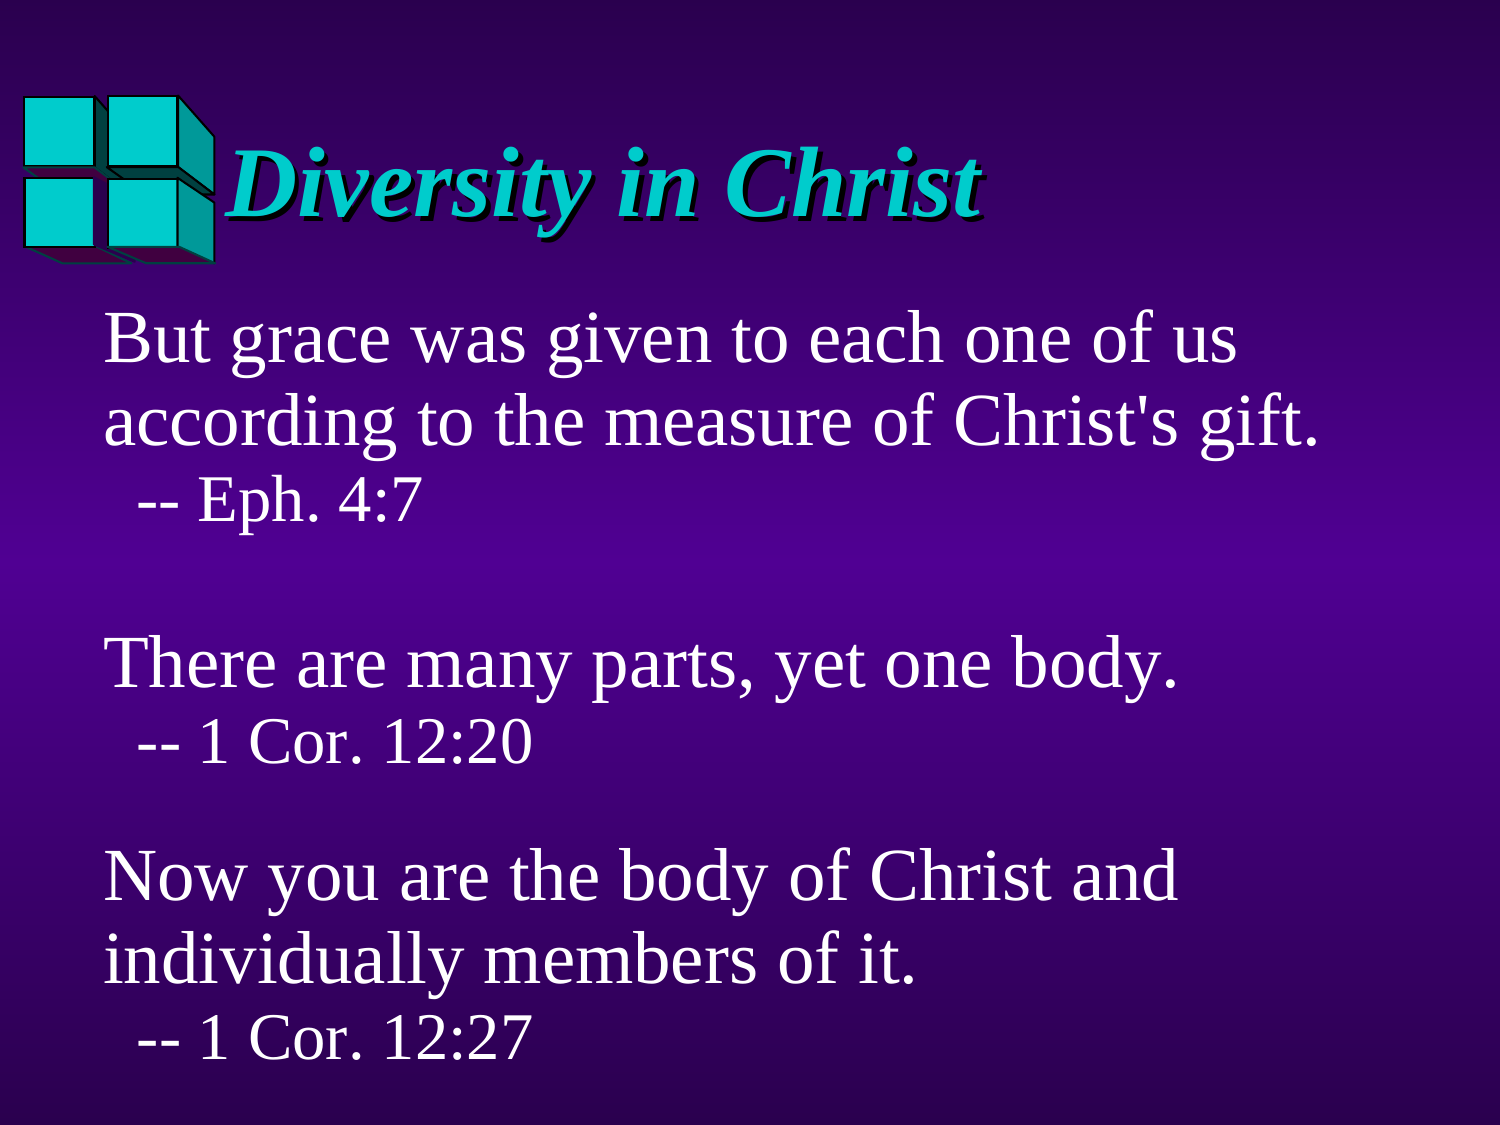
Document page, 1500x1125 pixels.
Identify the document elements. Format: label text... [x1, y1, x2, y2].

text_box But grace was given to each one of us according to the measure of Christ's gift. -- Eph. 4:7 [88, 288, 1454, 544]
text_box Now you are the body of Christ and individually members of it. -- 1 Cor. 12:27 [88, 826, 1454, 1082]
title Diversity in Christ [224, 55, 1388, 288]
text_box There are many parts, yet one body. -- 1 Cor. 12:20 [88, 613, 1454, 786]
